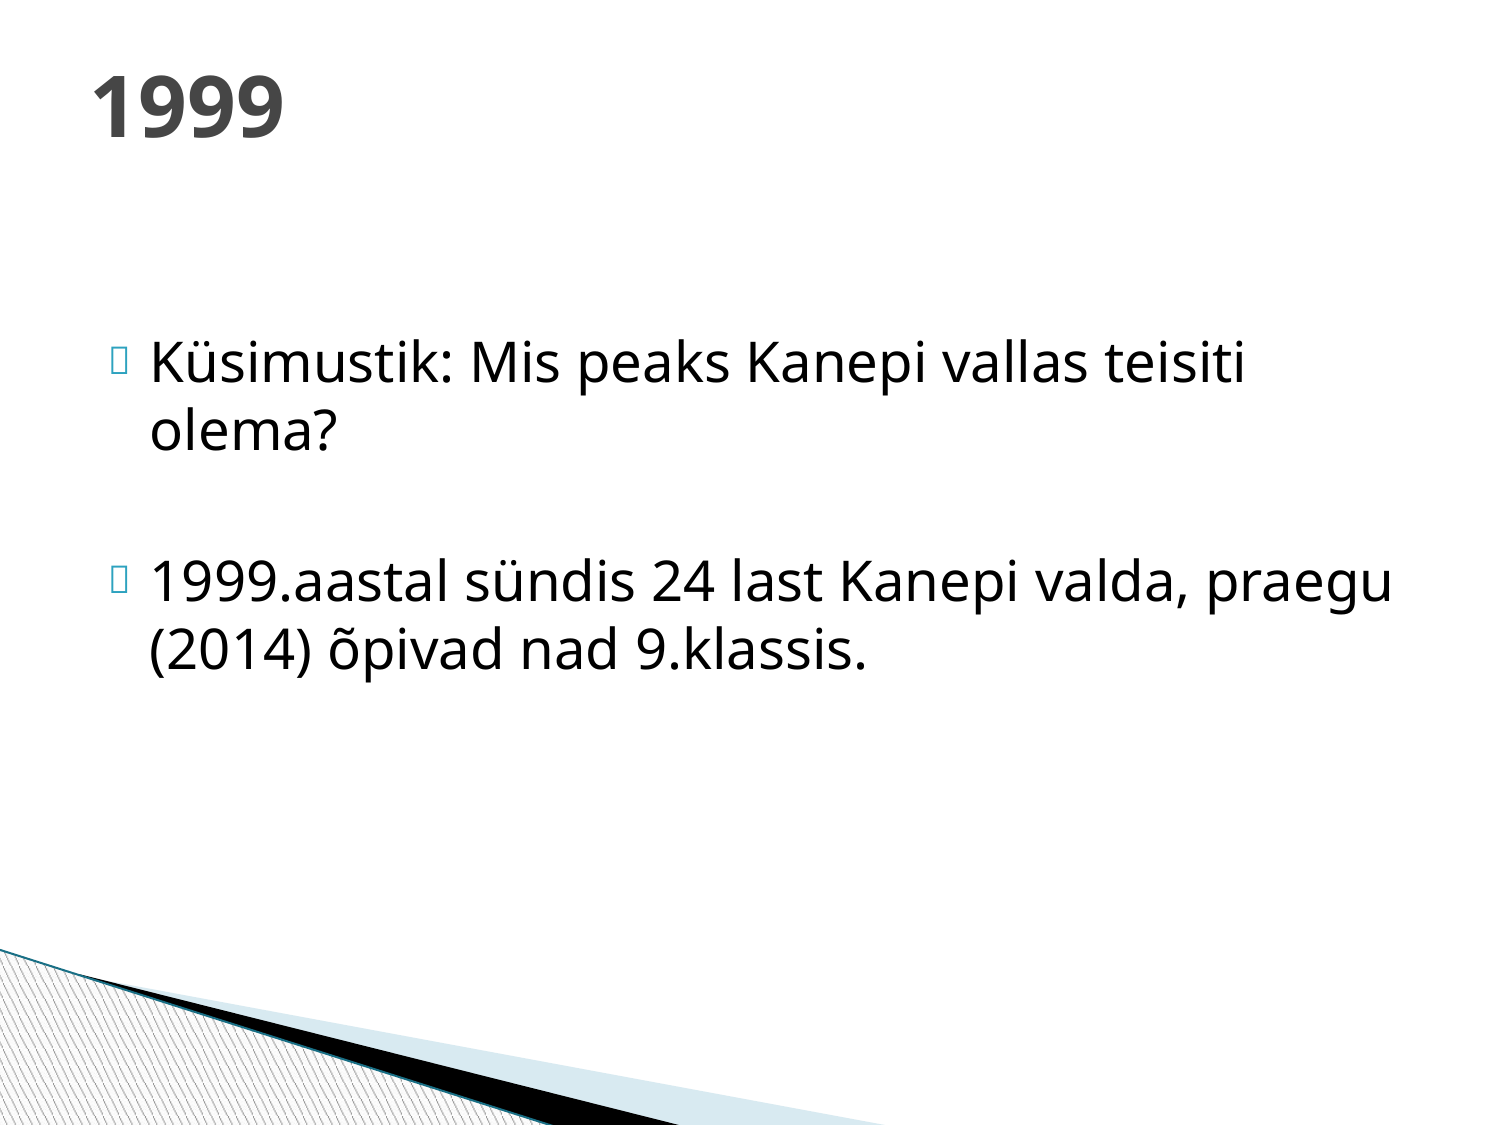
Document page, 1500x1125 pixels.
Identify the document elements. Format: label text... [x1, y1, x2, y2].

picture [0, 952, 543, 1125]
title 1999 [75, 45, 1425, 233]
list Küsimustik: Mis peaks Kanepi vallas teisiti olema? 1999.aastal sündis 24 last Kanepi valda, praegu (2014) õpivad nad 9.klassis. [75, 243, 1425, 986]
